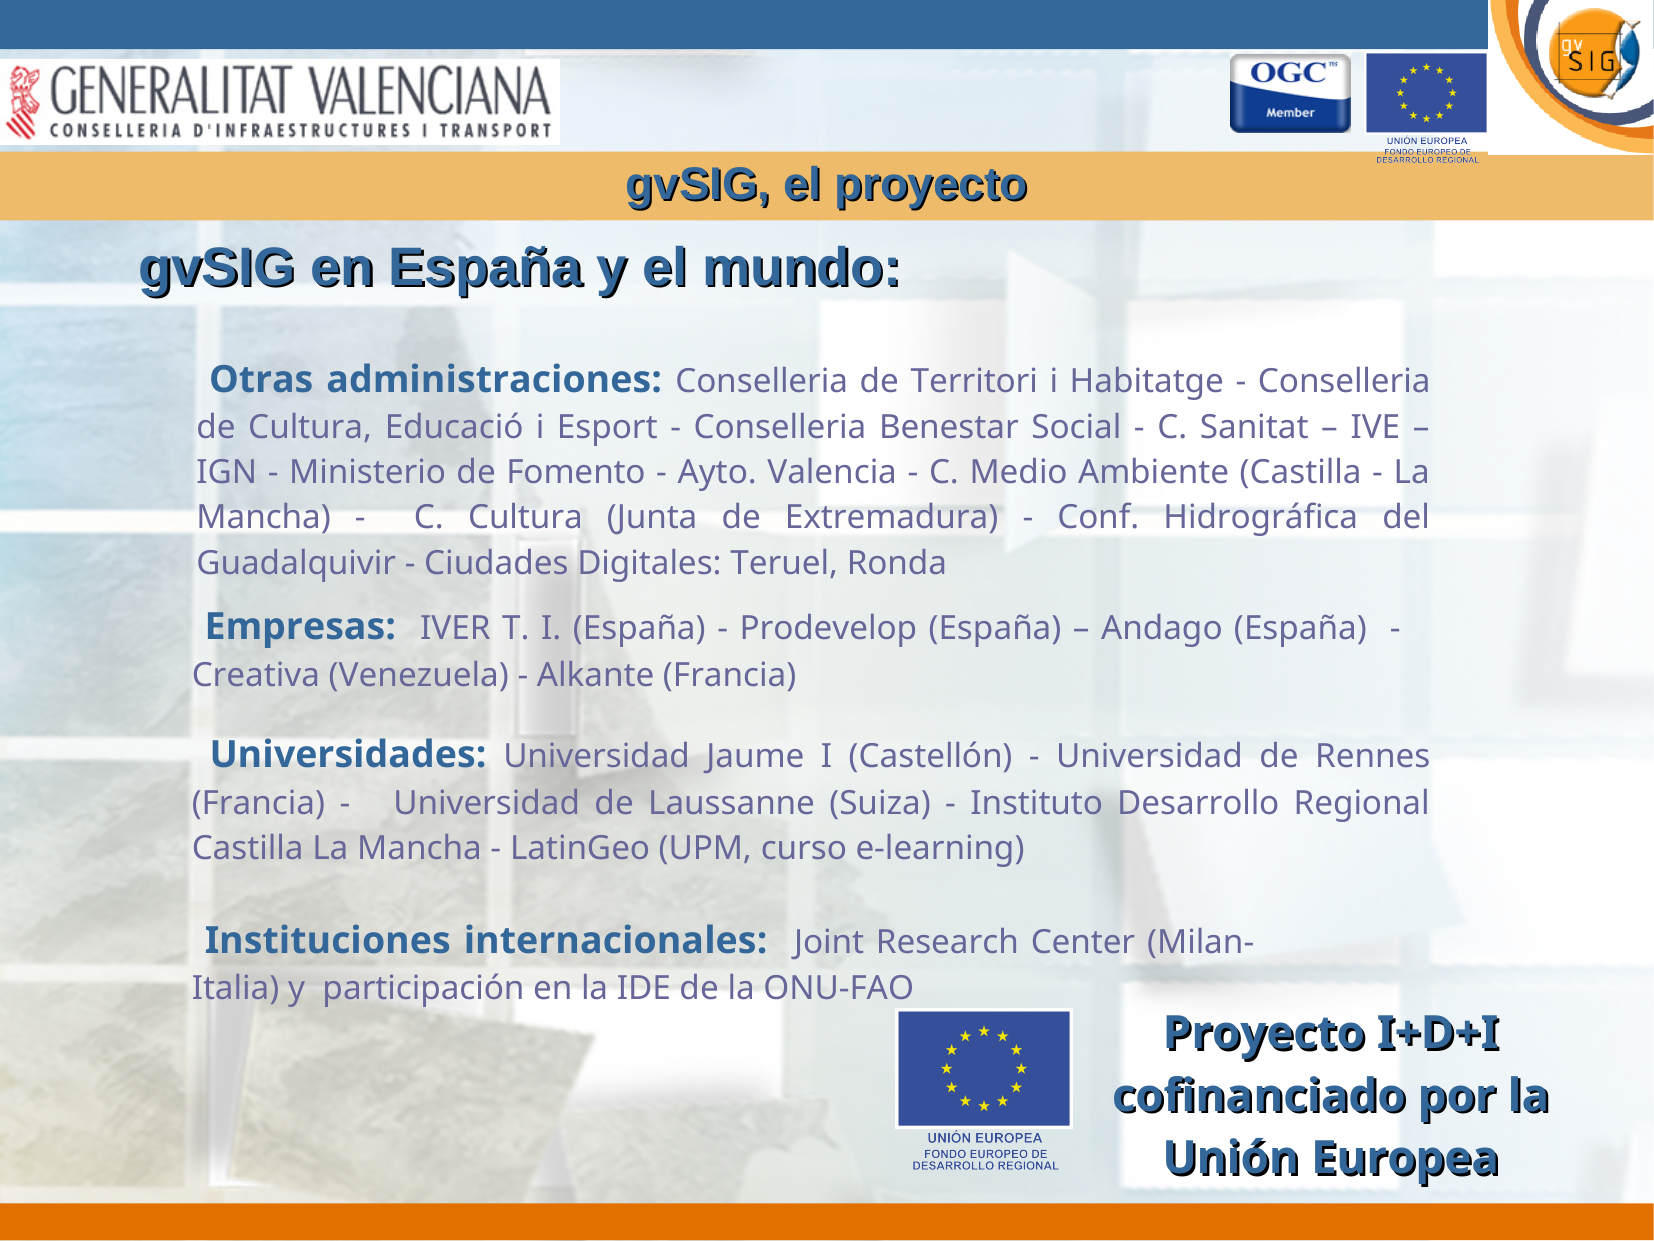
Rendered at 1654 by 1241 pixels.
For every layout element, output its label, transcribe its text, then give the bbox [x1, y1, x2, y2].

picture [0, 59, 560, 145]
text_box gvSIG, el proyecto [0, 150, 1654, 233]
picture [1364, 0, 1654, 150]
text_box Empresas: IVER T. I. (España) - Prodevelop (España) – Andago (España) - Creativa (Venezuela) - Alkante (Francia) [177, 592, 1418, 720]
text_box Universidades: Universidad Jaume I (Castellón) - Universidad de Rennes (Francia) - Universidad de Laussanne (Suiza) - Instituto Desarrollo Regional Castilla La Mancha - LatinGeo (UPM, curso e-learning) [177, 720, 1447, 883]
picture [1230, 54, 1351, 133]
text_box gvSIG en España y el mundo: [123, 228, 1613, 418]
text_box Otras administraciones: Conselleria de Territori i Habitatge - Conselleria de Cultura, Educació i Esport - Conselleria Benestar Social - C. Sanitat – IVE – IGN - Ministerio de Fomento - Ayto. Valencia - C. Medio Ambiente (Castilla - La Mancha) - C. Cultura (Junta de Extremadura) - Conf. Hidrográfica del Guadalquivir - Ciudades Digitales: Teruel, Ronda [181, 344, 1447, 592]
text_box Instituciones internacionales: Joint Research Center (Milan-Italia) y participación en la IDE de la ONU-FAO [177, 905, 1270, 1052]
picture [895, 1008, 1073, 1170]
text_box Proyecto I+D+I cofinanciado por la Unión Europea [1067, 992, 1595, 1195]
